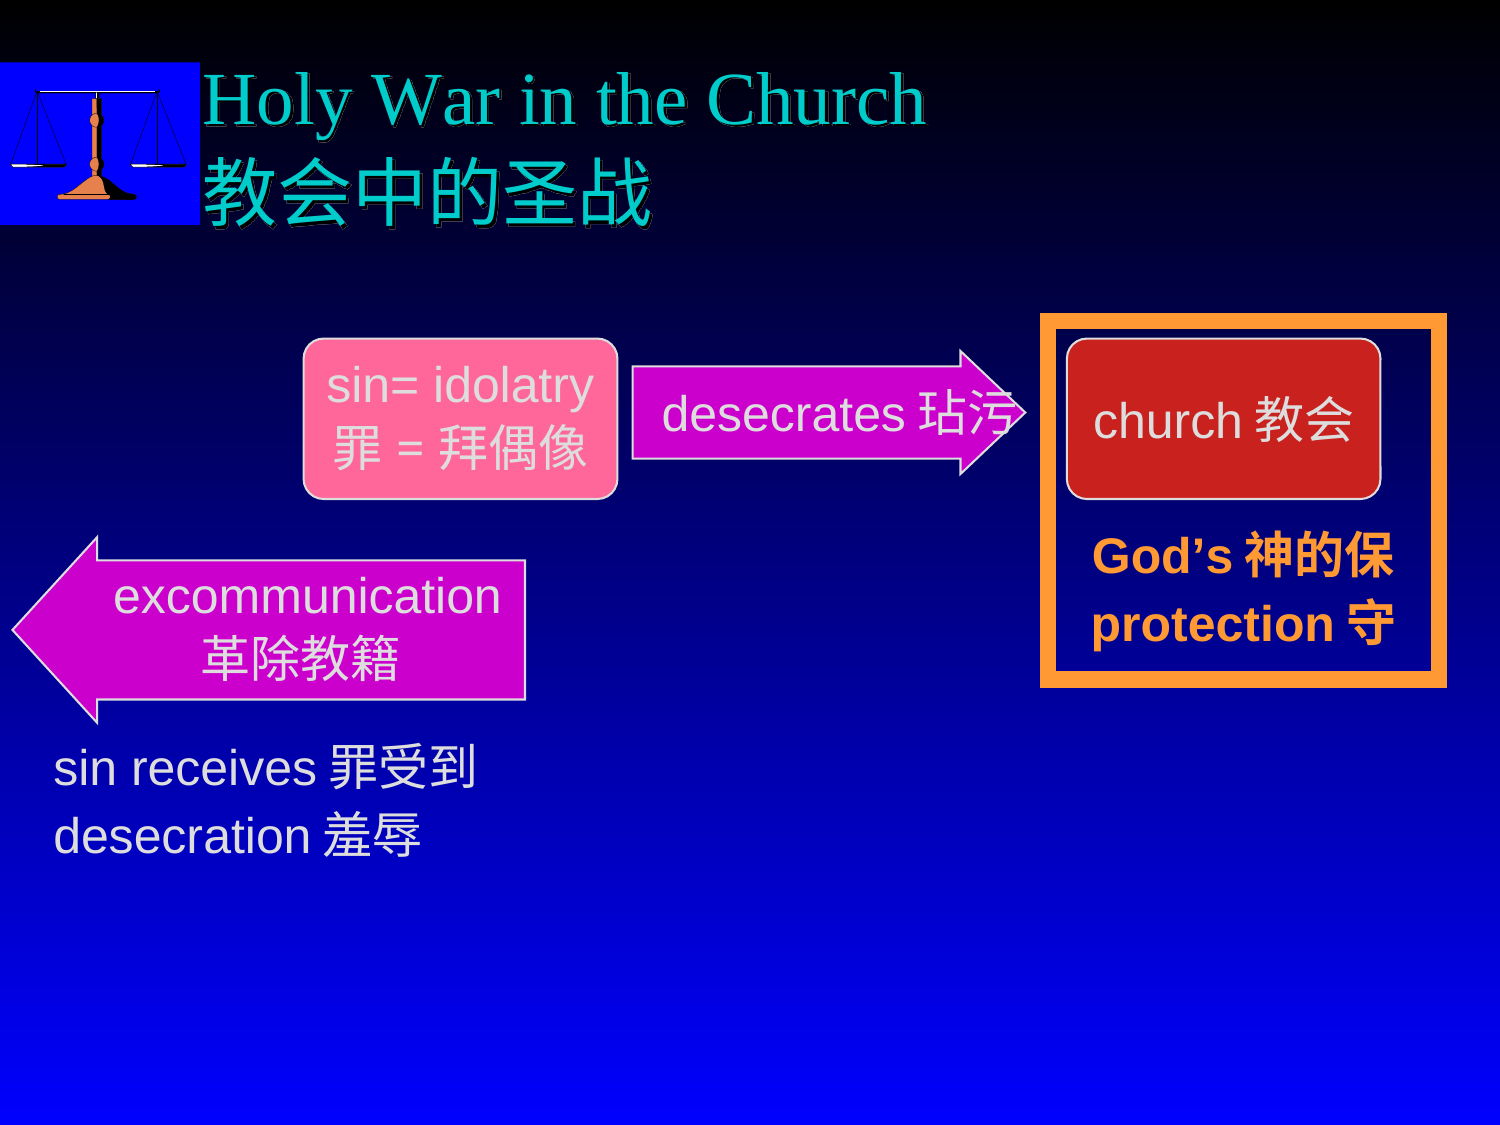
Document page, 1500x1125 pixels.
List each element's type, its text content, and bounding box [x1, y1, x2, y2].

text_box desecrates玷污 [632, 351, 1026, 475]
text_box sin receives罪受到 desecration羞辱 [38, 723, 552, 876]
text_box church教会 [1066, 338, 1381, 500]
text_box God’s神的保 protection守 [1052, 512, 1435, 665]
title Holy War in the Church 教会中的圣战 [187, 56, 1463, 244]
text_box excommunication 革除教籍 [12, 537, 526, 723]
text_box sin= idolatry 罪=拜偶像 [303, 338, 618, 500]
